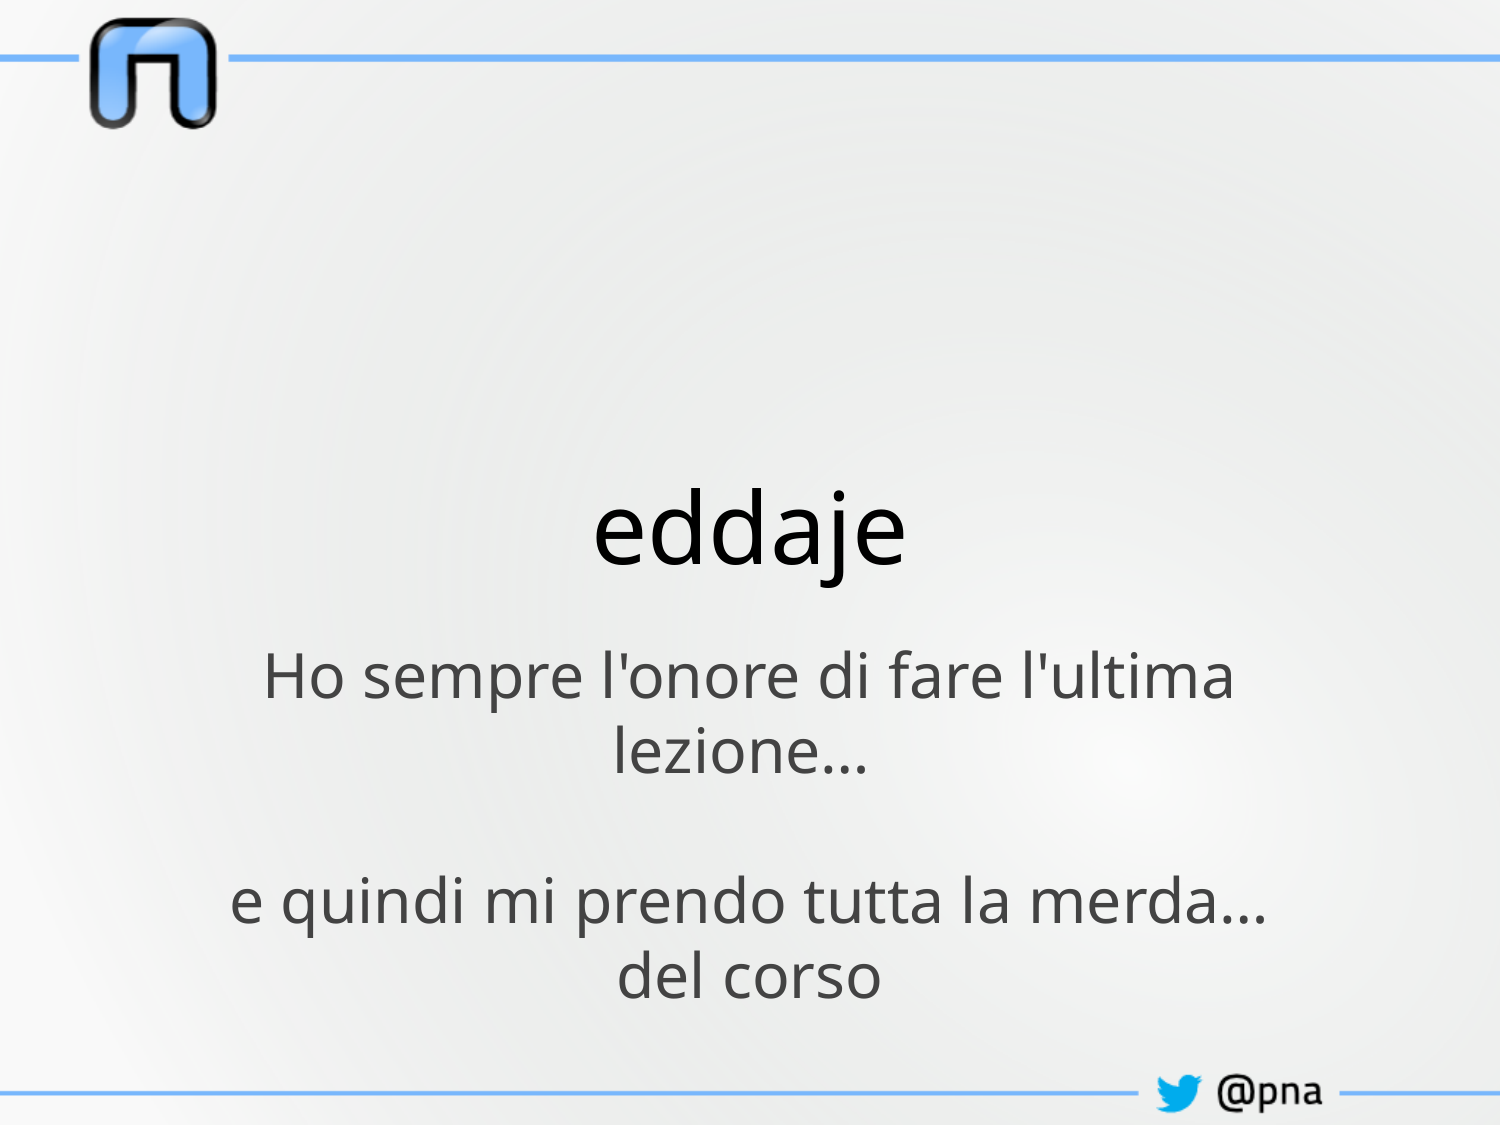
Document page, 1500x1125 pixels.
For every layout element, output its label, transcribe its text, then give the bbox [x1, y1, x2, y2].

subtitle Ho sempre l'onore di fare l'ultima lezione… e quindi mi prendo tutta la merda… del corso [112, 621, 1388, 793]
title eddaje [112, 346, 1388, 600]
picture [0, 0, 1500, 1125]
